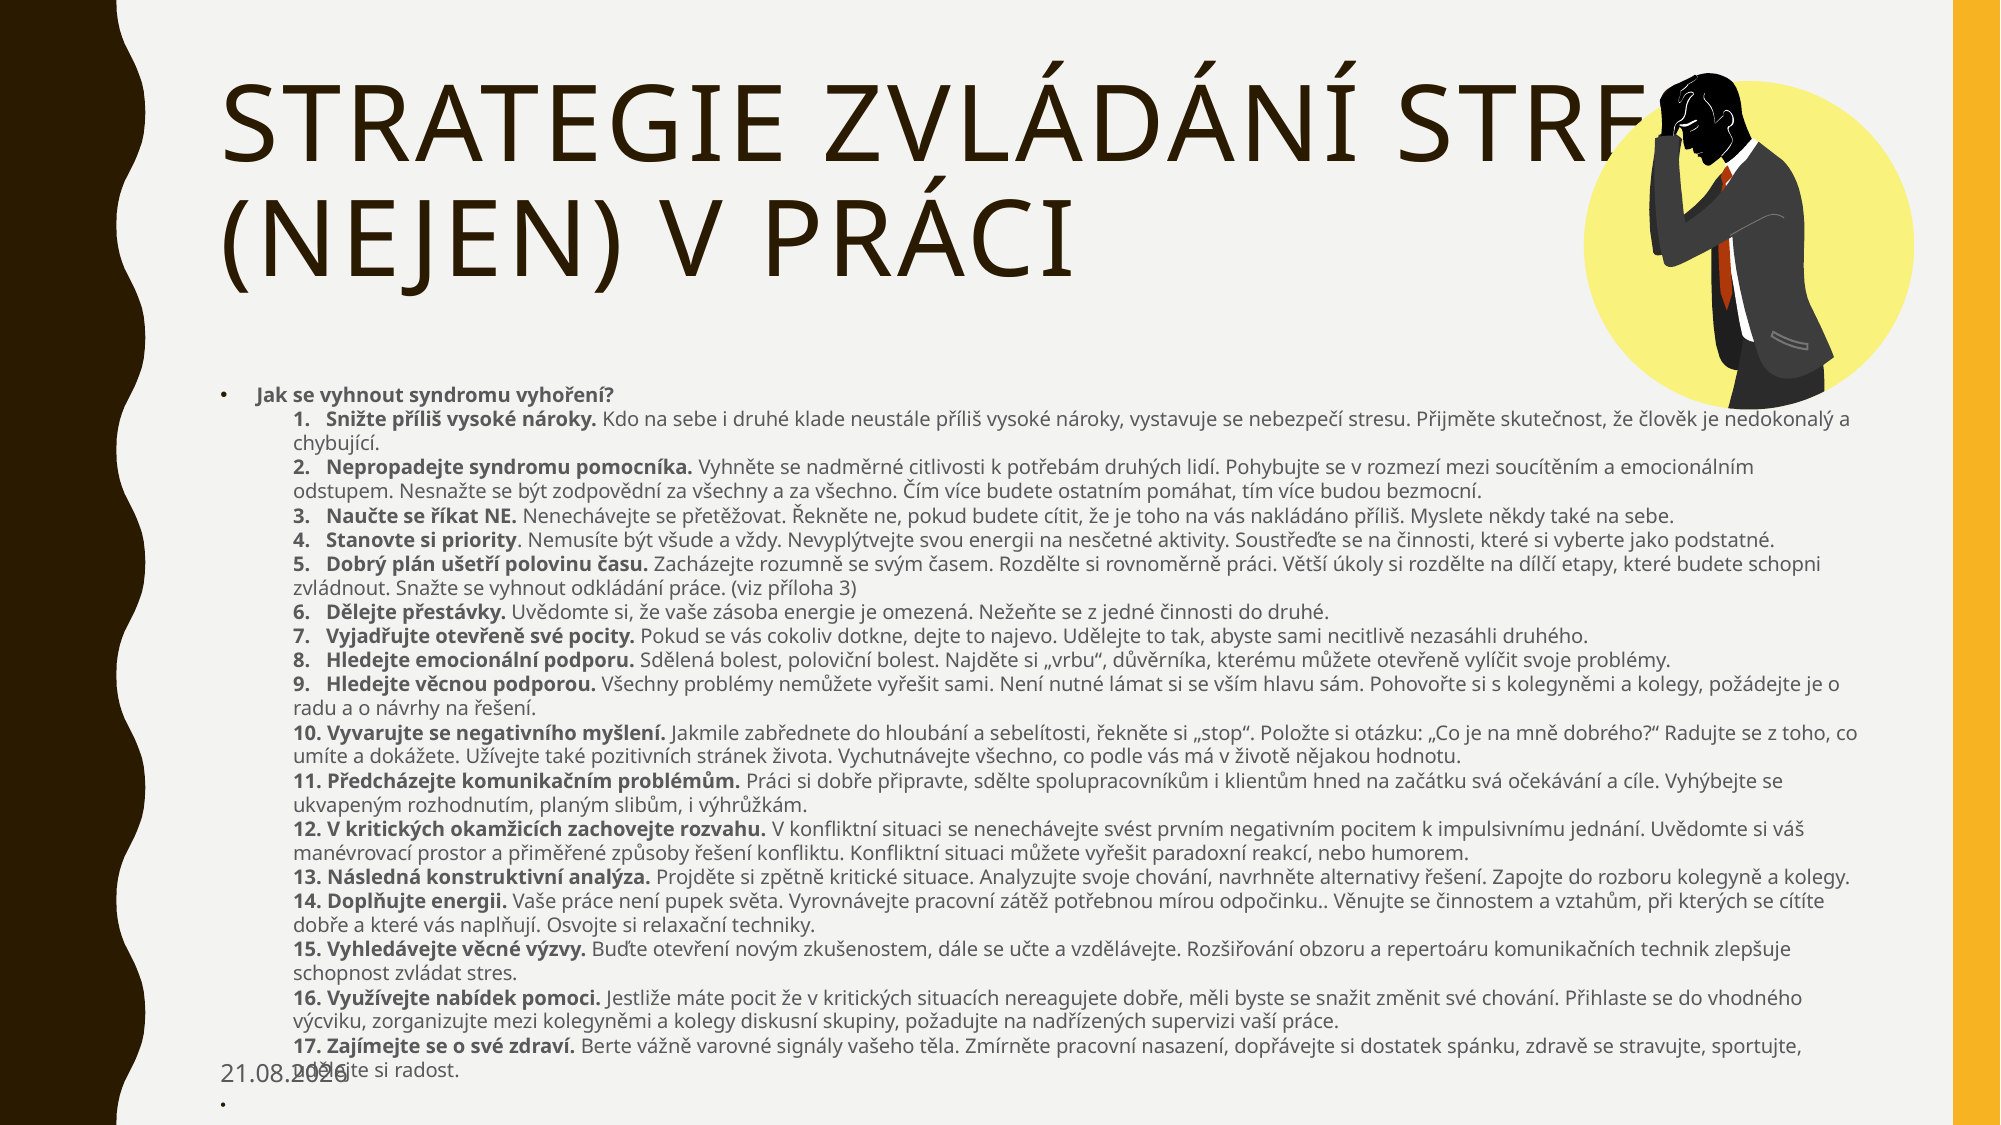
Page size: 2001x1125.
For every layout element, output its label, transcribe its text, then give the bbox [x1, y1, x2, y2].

picture [1583, 62, 1915, 410]
list Jak se vyhnout syndromu vyhoření? 1. Snižte příliš vysoké nároky. Kdo na sebe i druhé klade neustále příliš vysoké nároky, vystavuje se nebezpečí stresu. Přijměte skutečnost, že člověk je nedokonalý a chybující. 2. Nepropadejte syndromu pomocníka. Vyhněte se nadměrné citlivosti k potřebám druhých lidí. Pohybujte se v rozmezí mezi soucítěním a emocionálním odstupem. Nesnažte se být zodpovědní za všechny a za všechno. Čím více budete ostatním pomáhat, tím více budou bezmocní. 3. Naučte se říkat NE. Nenechávejte se přetěžovat. Řekněte ne, pokud budete cítit, že je toho na vás nakládáno příliš. Myslete někdy také na sebe. 4. Stanovte si priority. Nemusíte být všude a vždy. Nevyplýtvejte svou energii na nesčetné aktivity. Soustřeďte se na činnosti, které si vyberte jako podstatné. 5. Dobrý plán ušetří polovinu času. Zacházejte rozumně se svým časem. Rozdělte si rovnoměrně práci. Větší úkoly si rozdělte na dílčí etapy, které budete schopni zvládnout. Snažte se vyhnout odkládání práce. (viz příloha 3) 6. Dělejte přestávky. Uvědomte si, že vaše zásoba energie je omezená. Nežeňte se z jedné činnosti do druhé. 7. Vyjadřujte otevřeně své pocity. Pokud se vás cokoliv dotkne, dejte to najevo. Udělejte to tak, abyste sami necitlivě nezasáhli druhého. 8. Hledejte emocionální podporu. Sdělená bolest, poloviční bolest. Najděte si „vrbu“, důvěrníka, kterému můžete otevřeně vylíčit svoje problémy. 9. Hledejte věcnou podporou. Všechny problémy nemůžete vyřešit sami. Není nutné lámat si se vším hlavu sám. Pohovořte si s kolegyněmi a kolegy, požádejte je o radu a o návrhy na řešení. 10. Vyvarujte se negativního myšlení. Jakmile zabřednete do hloubání a sebelítosti, řekněte si „stop“. Položte si otázku: „Co je na mně dobrého?“ Radujte se z toho, co umíte a dokážete. Užívejte také pozitivních stránek života. Vychutnávejte všechno, co podle vás má v životě nějakou hodnotu. 11. Předcházejte komunikačním problémům. Práci si dobře připravte, sdělte spolupracovníkům i klientům hned na začátku svá očekávání a cíle. Vyhýbejte se ukvapeným rozhodnutím, planým slibům, i výhrůžkám. 12. V kritických okamžicích zachovejte rozvahu. V konfliktní situaci se nenechávejte svést prvním negativním pocitem k impulsivnímu jednání. Uvědomte si váš manévrovací prostor a přiměřené způsoby řešení konfliktu. Konfliktní situaci můžete vyřešit paradoxní reakcí, nebo humorem. 13. Následná konstruktivní analýza. Projděte si zpětně kritické situace. Analyzujte svoje chování, navrhněte alternativy řešení. Zapojte do rozboru kolegyně a kolegy. 14. Doplňujte energii. Vaše práce není pupek světa. Vyrovnávejte pracovní zátěž potřebnou mírou odpočinku.. Věnujte se činnostem a vztahům, při kterých se cítíte dobře a které vás naplňují. Osvojte si relaxační techniky. 15. Vyhledávejte věcné výzvy. Buďte otevření novým zkušenostem, dále se učte a vzdělávejte. Rozšiřování obzoru a repertoáru komunikačních technik zlepšuje schopnost zvládat stres. 16. Využívejte nabídek pomoci. Jestliže máte pocit že v kritických situacích nereagujete dobře, měli byste se snažit změnit své chování. Přihlaste se do vhodného výcviku, zorganizujte mezi kolegyněmi a kolegy diskusní skupiny, požadujte na nadřízených supervizi vaší práce. 17. Zajímejte se o své zdraví. Berte vážně varovné signály vašeho těla. Zmírněte pracovní nasazení, dopřávejte si dostatek spánku, zdravě se stravujte, sportujte, udělejte si radost. [205, 375, 1876, 1104]
text_box 19.02.2020 [205, 1045, 588, 1104]
title Strategie zvládání stresu (nejen) v práci [205, 62, 1583, 308]
